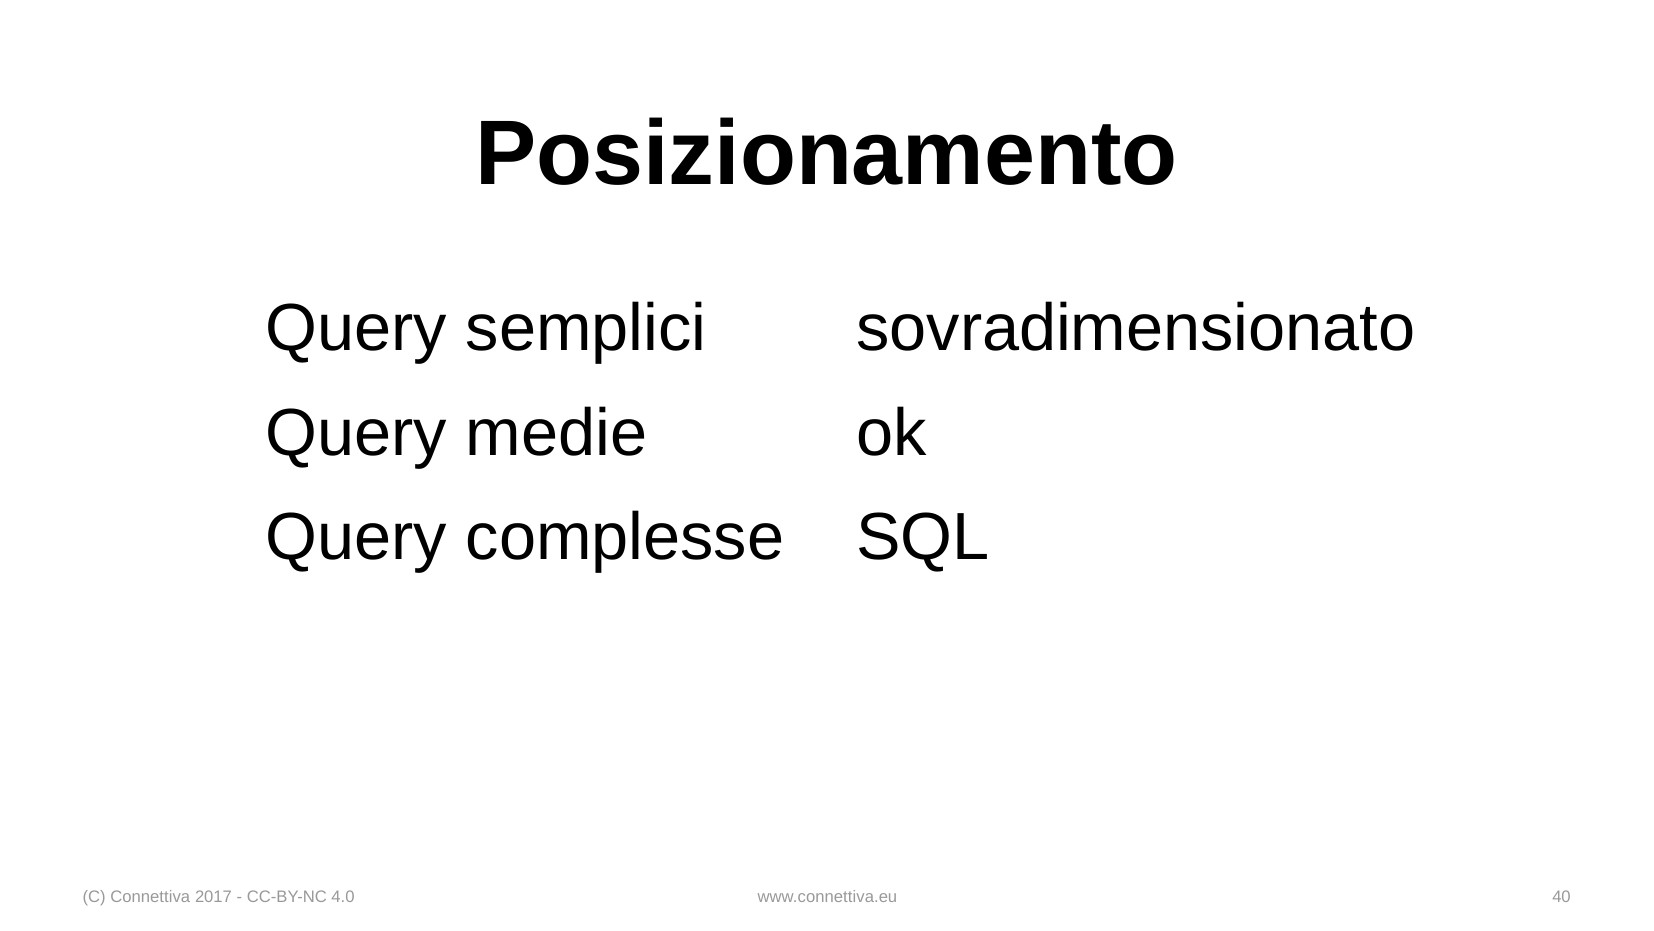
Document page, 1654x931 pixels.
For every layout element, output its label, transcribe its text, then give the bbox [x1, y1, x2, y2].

list Query semplici sovradimensionato Query medie ok Query complesse SQL [265, 290, 1654, 756]
title Posizionamento [82, 49, 1571, 257]
